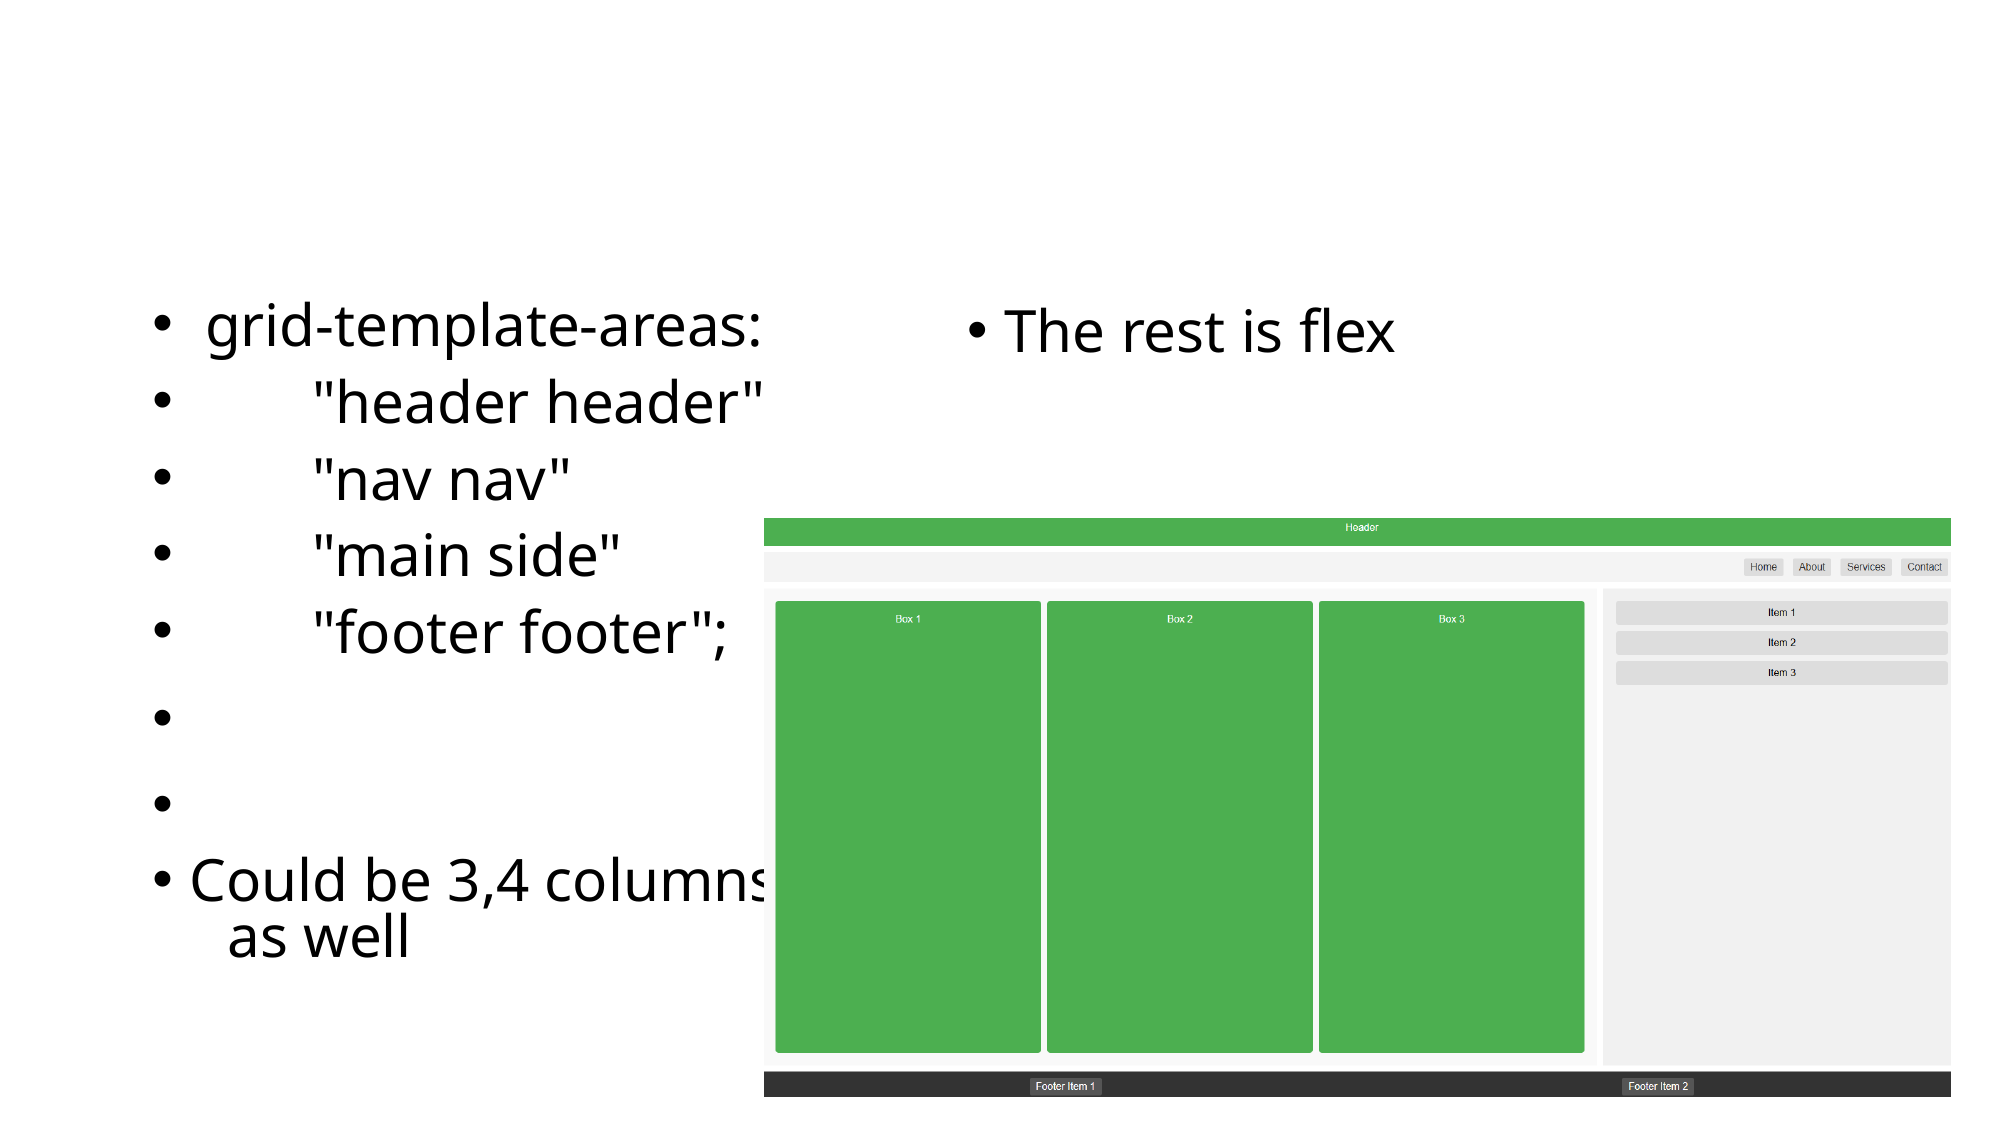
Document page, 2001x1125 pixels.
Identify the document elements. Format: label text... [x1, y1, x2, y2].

text_box The rest is flex [952, 294, 1665, 518]
list grid-template-areas: "header header" "nav nav" "main side" "footer footer"; Could be 3,4 columns as well [137, 294, 850, 1009]
picture [764, 518, 1951, 1097]
